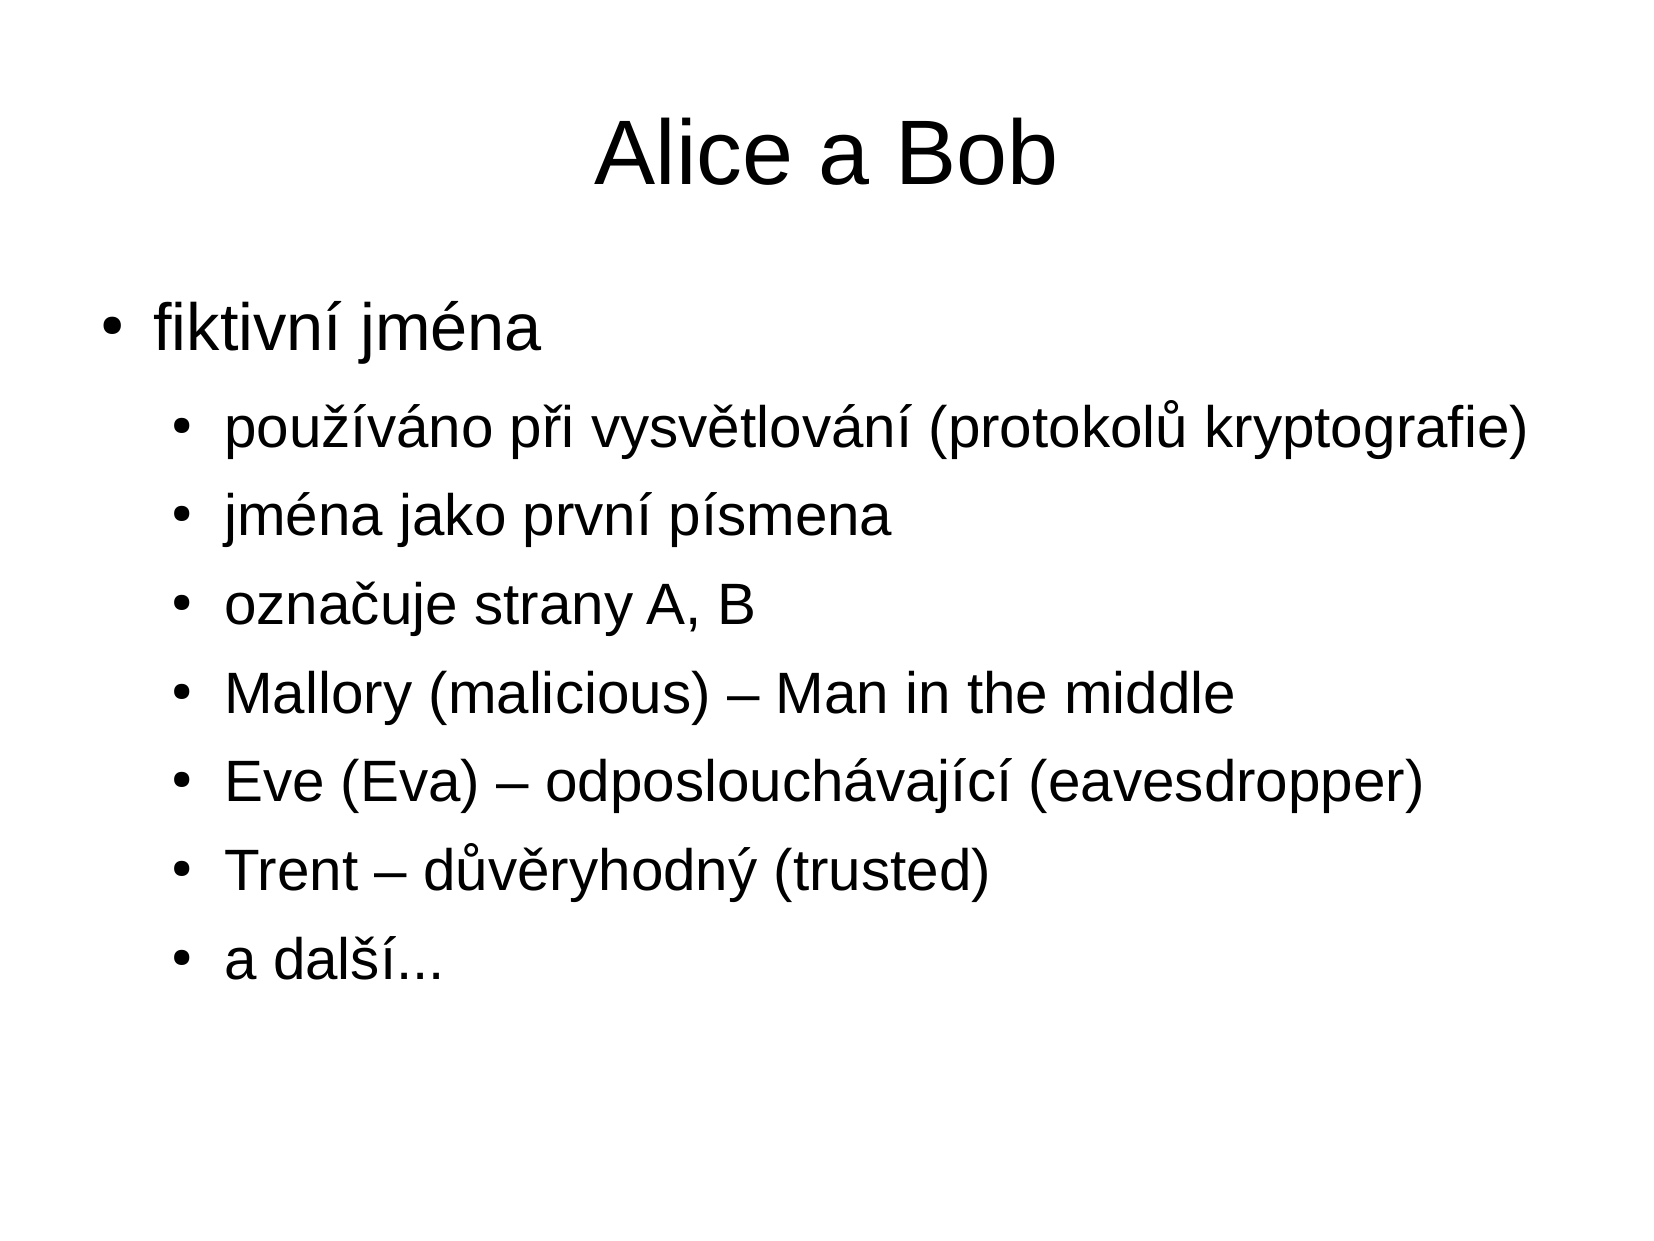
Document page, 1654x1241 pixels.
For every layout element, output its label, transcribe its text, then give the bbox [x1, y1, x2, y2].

title Alice a Bob [82, 56, 1571, 250]
list fiktivní jména používáno při vysvětlování (protokolů kryptografie) jména jako první písmena označuje strany A, B Mallory (malicious) – Man in the middle Eve (Eva) – odposlouchávající (eavesdropper) Trent – důvěryhodný (trusted) a další... [82, 290, 1571, 1094]
